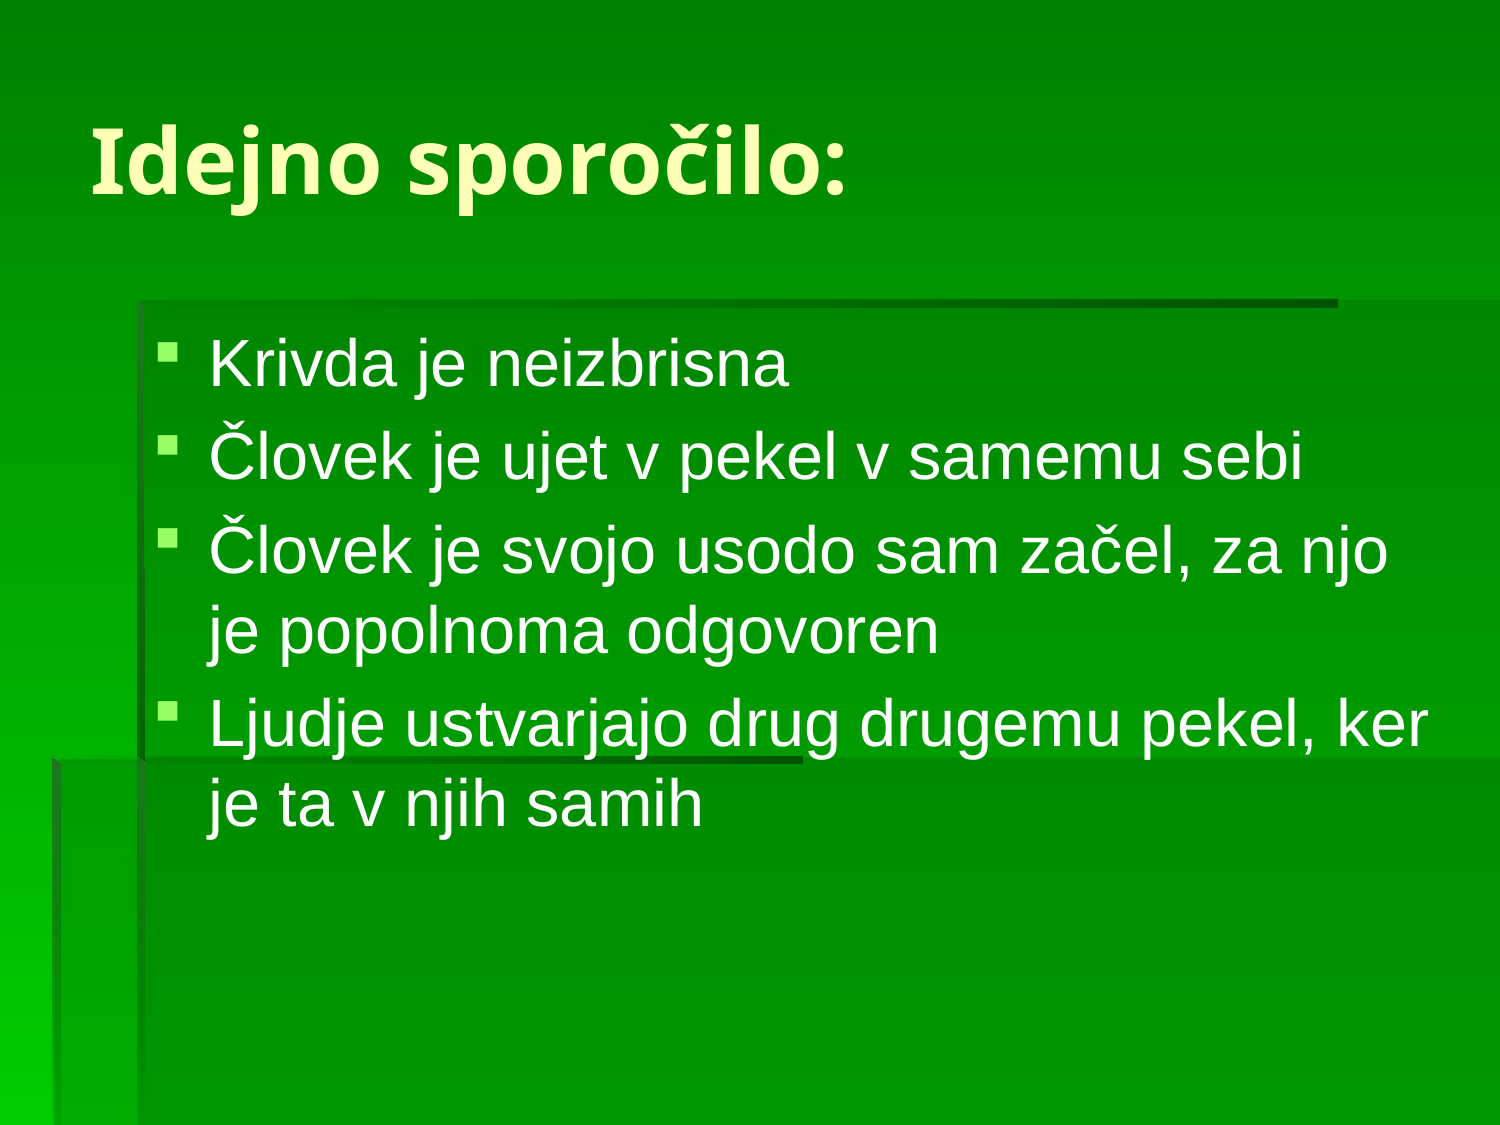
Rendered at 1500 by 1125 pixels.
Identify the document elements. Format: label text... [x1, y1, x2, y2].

list Krivda je neizbrisna Človek je ujet v pekel v samemu sebi Človek je svojo usodo sam začel, za njo je popolnoma odgovoren Ljudje ustvarjajo drug drugemu pekel, ker je ta v njih samih [137, 312, 1451, 1000]
title Idejno sporočilo: [75, 40, 1451, 275]
